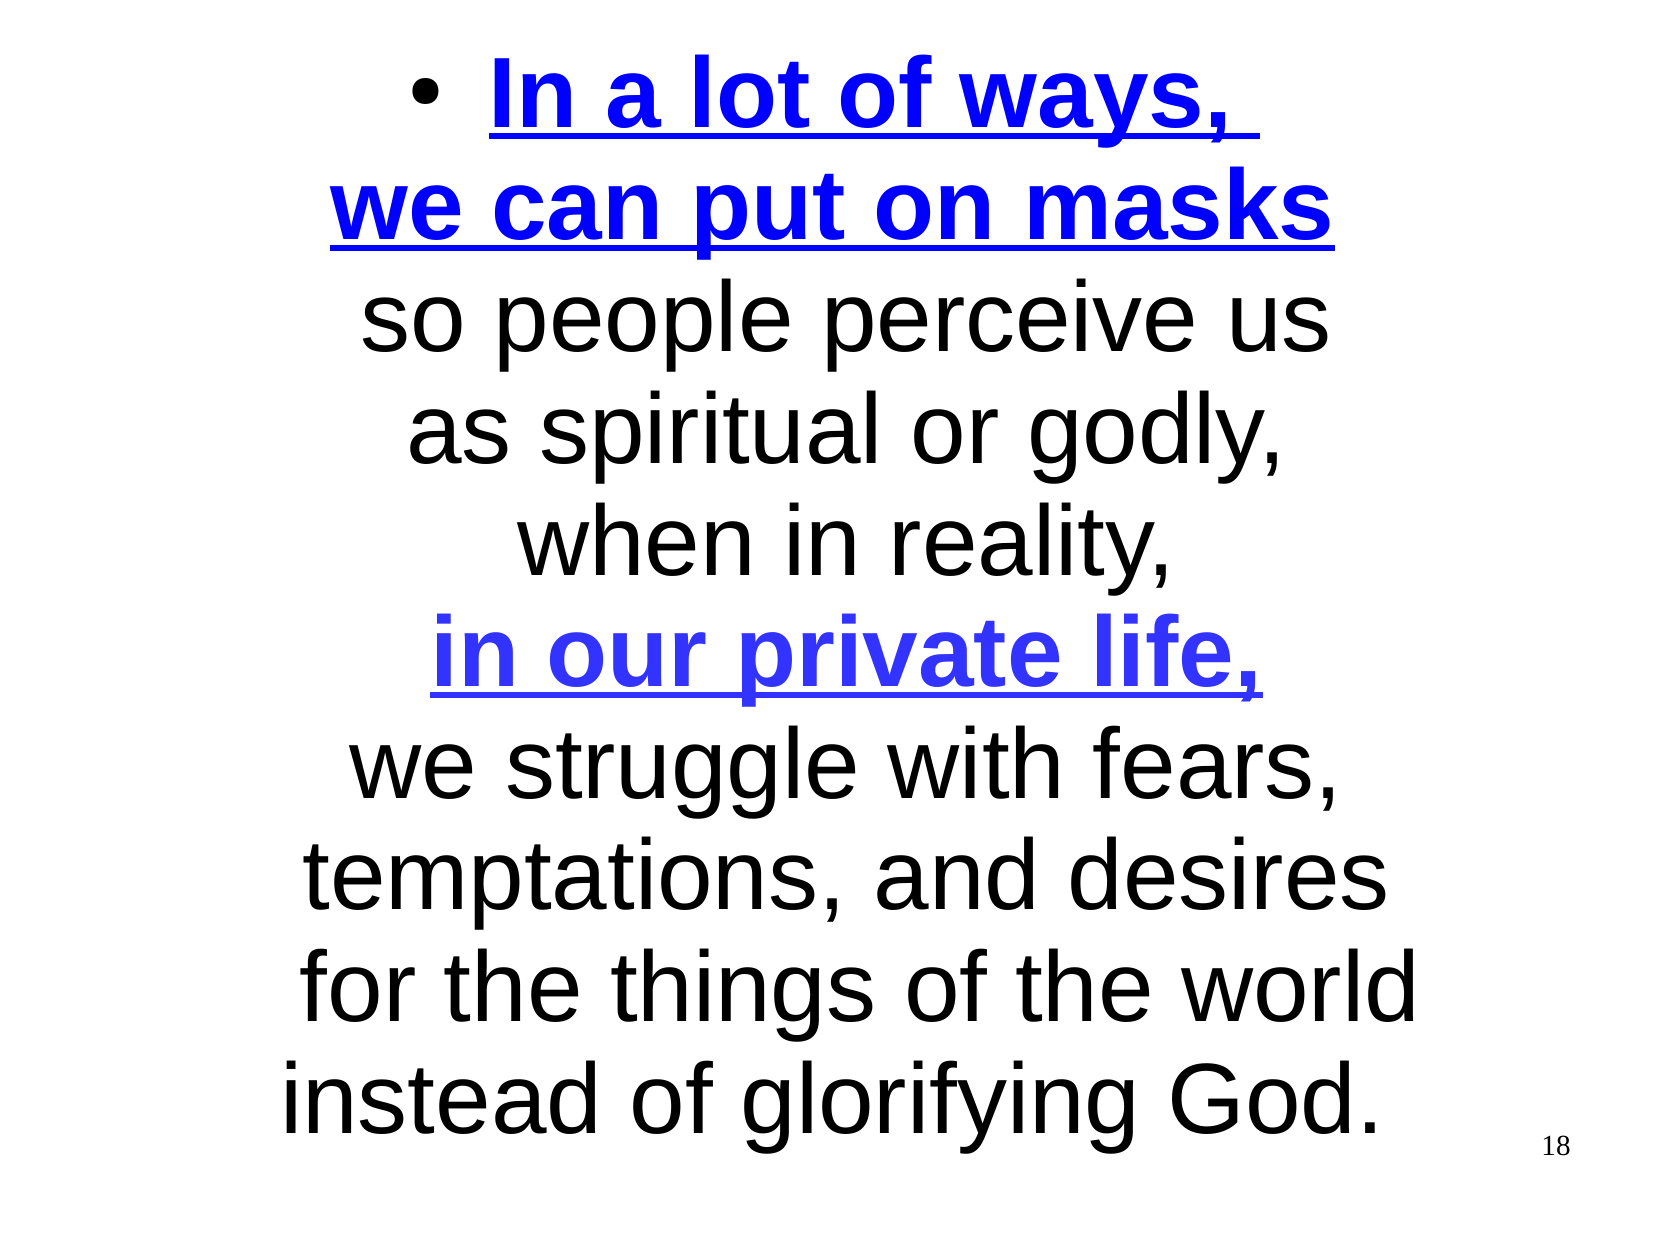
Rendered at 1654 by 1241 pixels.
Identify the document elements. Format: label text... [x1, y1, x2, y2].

list In a lot of ways, we can put on masks so people perceive us as spiritual or godly, when in reality, in our private life, we struggle with fears, temptations, and desires for the things of the world instead of glorifying God. [37, 37, 1613, 1238]
